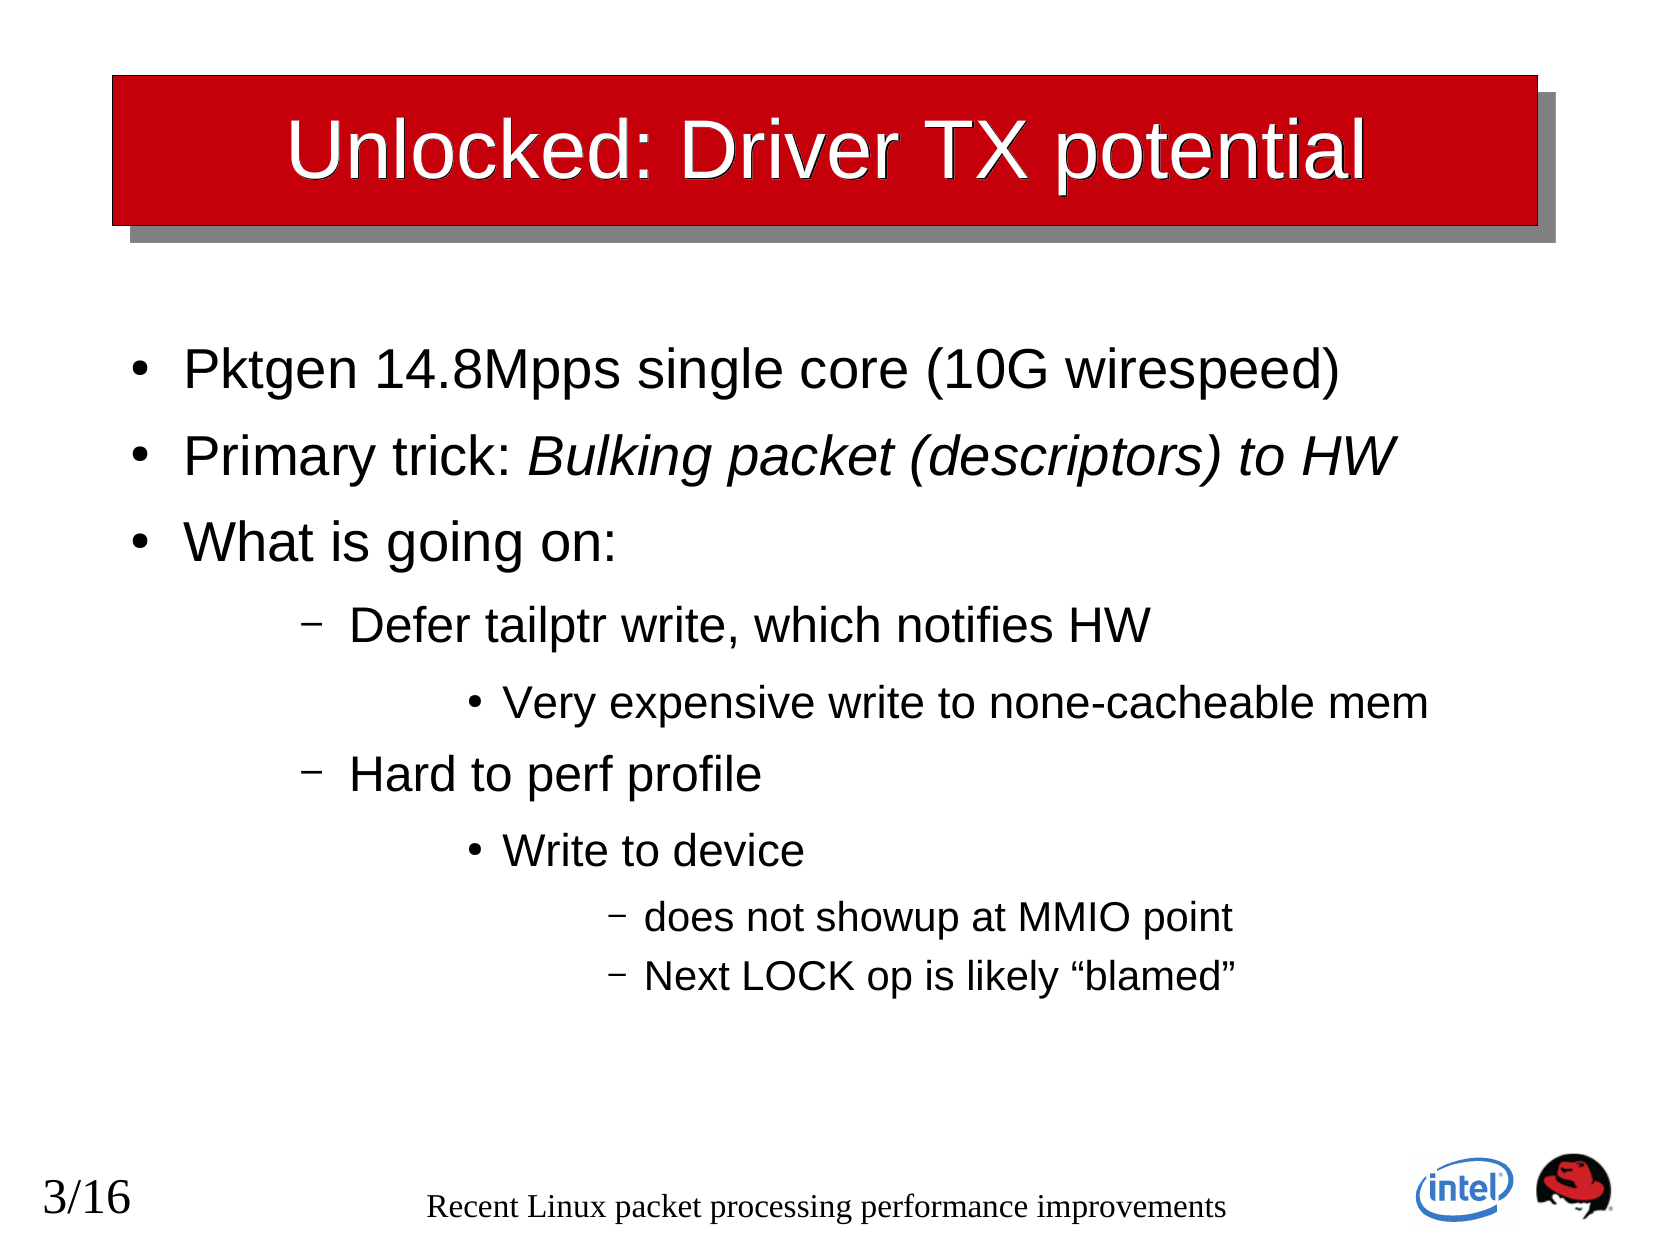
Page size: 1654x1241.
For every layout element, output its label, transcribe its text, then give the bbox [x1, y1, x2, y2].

picture [1535, 1151, 1619, 1229]
picture [1409, 1151, 1521, 1228]
list Pktgen 14.8Mpps single core (10G wirespeed) Primary trick: Bulking packet (descriptors) to HW What is going on: Defer tailptr write, which notifies HW Very expensive write to none-cacheable mem Hard to perf profile Write to device does not showup at MMIO point Next LOCK op is likely “blamed” [112, 337, 1538, 1126]
title Unlocked: Driver TX potential [116, 75, 1538, 226]
